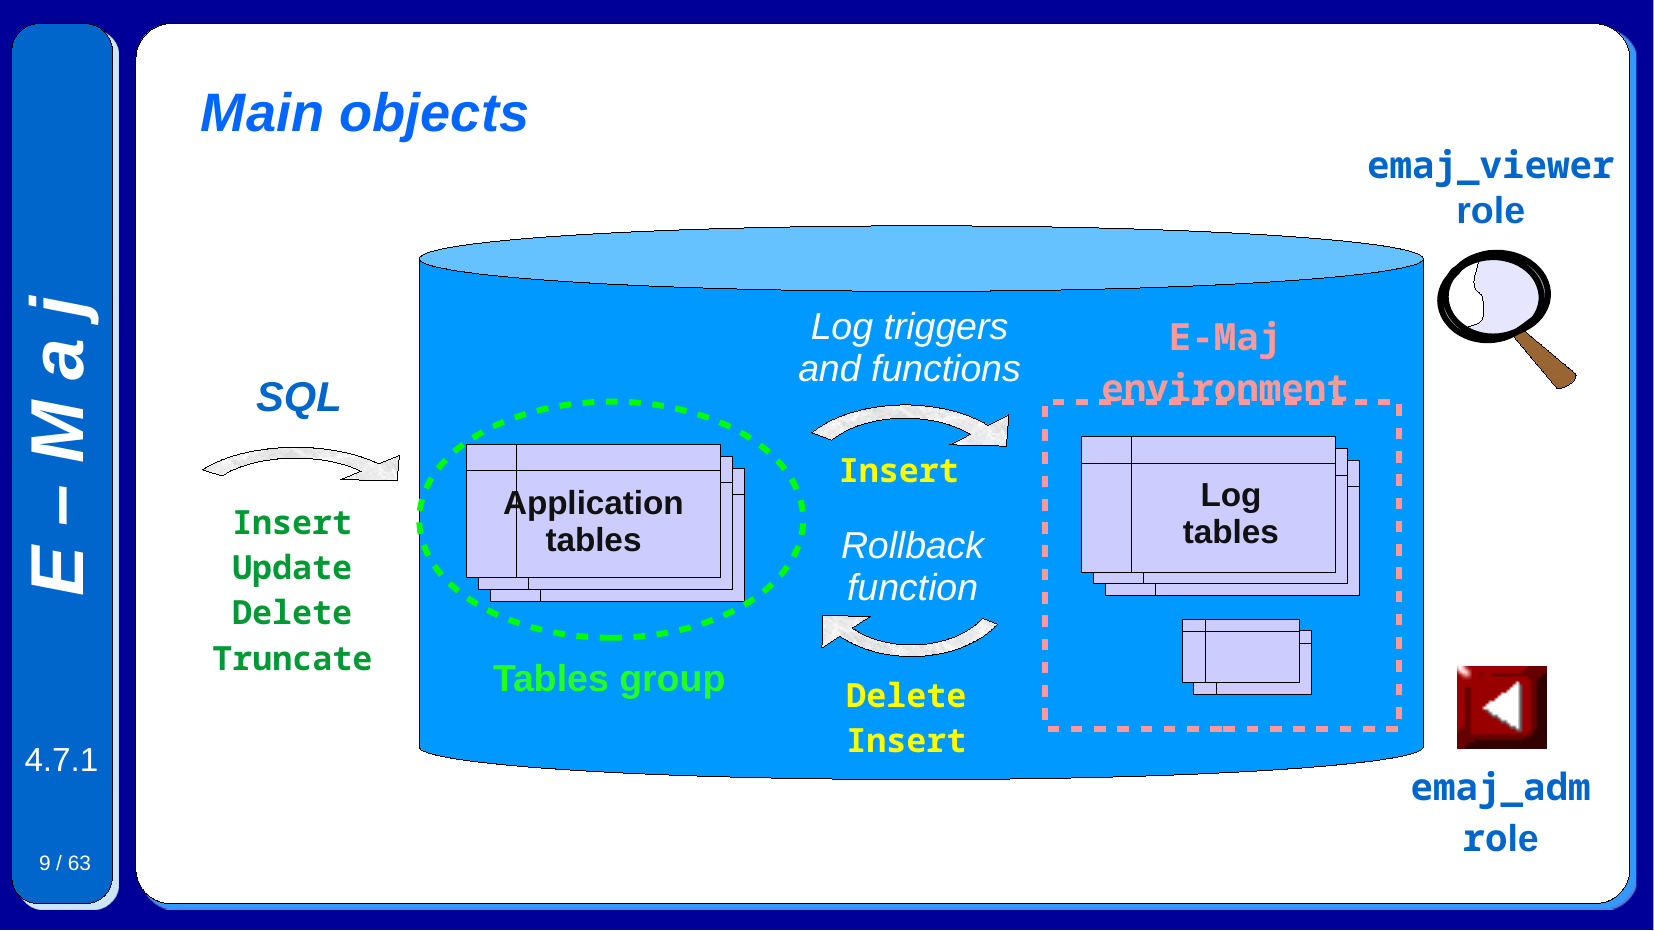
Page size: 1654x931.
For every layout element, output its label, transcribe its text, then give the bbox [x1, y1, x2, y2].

text_box Delete Insert [802, 664, 1010, 759]
text_box [202, 447, 400, 481]
text_box Insert Update Delete Truncate [183, 491, 402, 661]
text_box [419, 260, 1424, 780]
text_box Log triggers and functions [761, 298, 1058, 398]
list For actions like: rename the table, change its schema, add/drop/rename a column, change a column type The log table structure is impacted 3 steps Remove the table from its tables group ALTER TABLE Add the table into its tables group Constraint: an E-Maj rollback to a prior mark will not be able to go beyond the structure change Idem to rename a sequence of change its schema [419, 225, 1424, 292]
text_box [1440, 252, 1577, 389]
text_box emaj_viewer role [1352, 131, 1631, 233]
text_box E-Maj environment [1086, 303, 1369, 406]
text_box Log tables [1138, 468, 1323, 561]
title Main objects [200, 34, 1575, 191]
text_box Application tables [448, 476, 739, 569]
text_box Insert [817, 439, 981, 494]
text_box SQL [194, 366, 404, 428]
text_box emaj_adm role [1395, 752, 1609, 859]
text_box Rollback function [755, 516, 1070, 616]
picture [1457, 666, 1547, 749]
text_box Tables group [478, 649, 768, 707]
